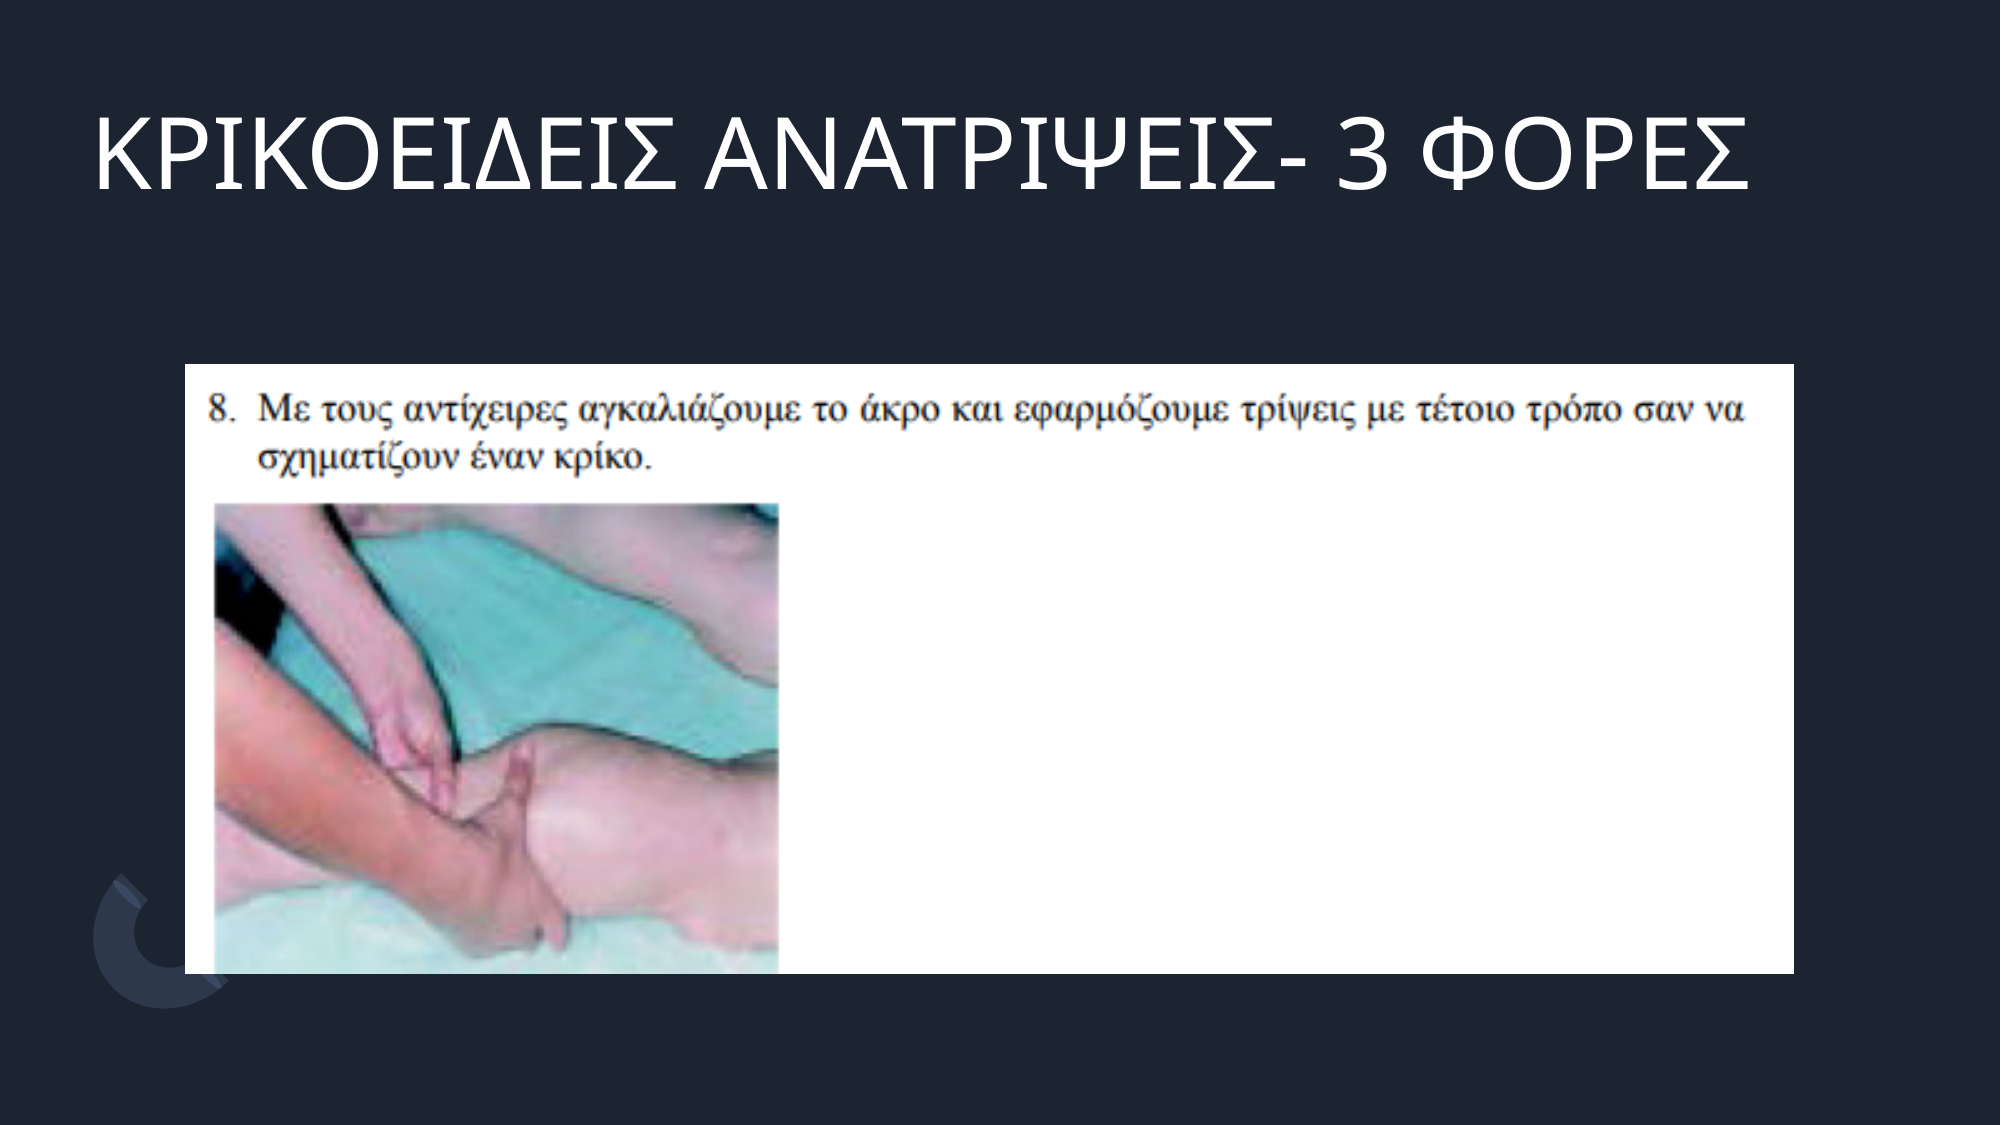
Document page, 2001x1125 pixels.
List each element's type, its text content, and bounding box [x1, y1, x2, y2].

title ΚΡΙΚΟΕΙΔΕΙΣ ΑΝΑΤΡΙΨΕΙΣ- 3 ΦΟΡΕΣ [90, 90, 1910, 309]
picture [185, 364, 1794, 974]
